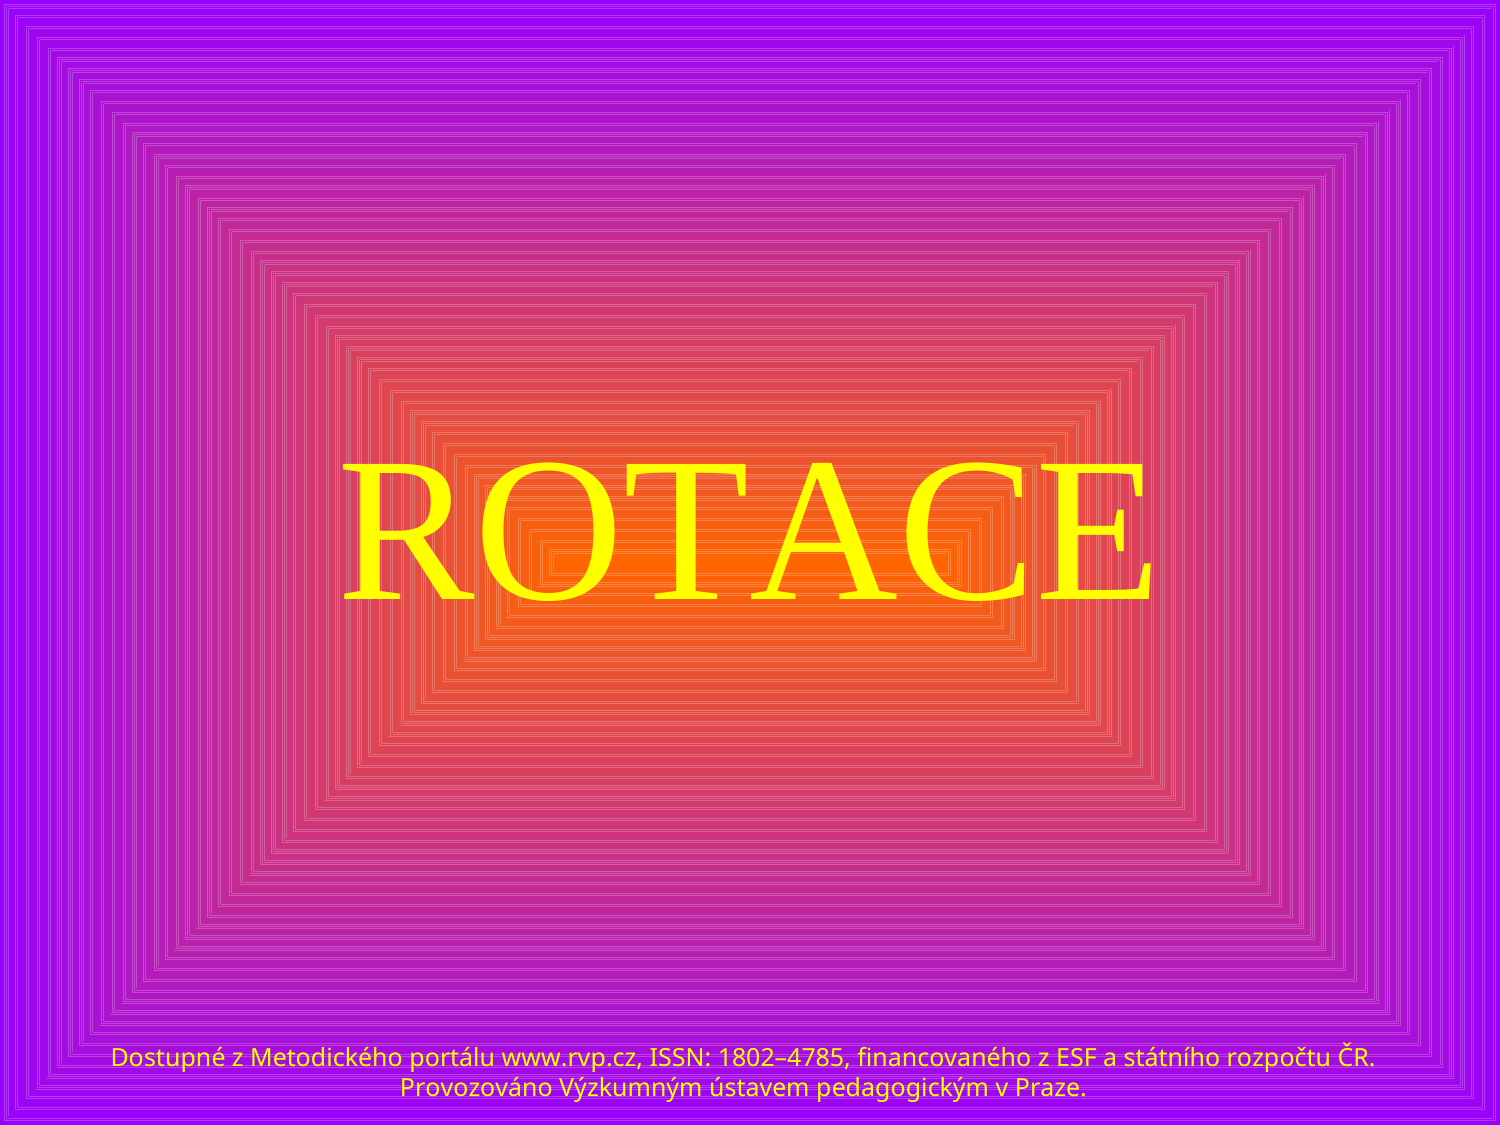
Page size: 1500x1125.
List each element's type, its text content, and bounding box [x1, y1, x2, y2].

text_box Dostupné z Metodického portálu www.rvp.cz, ISSN: 1802–4785, financovaného z ESF a státního rozpočtu ČR. Provozováno Výzkumným ústavem pedagogickým v Praze. [35, 1041, 1454, 1102]
text_box ROTACE [0, 385, 1500, 649]
